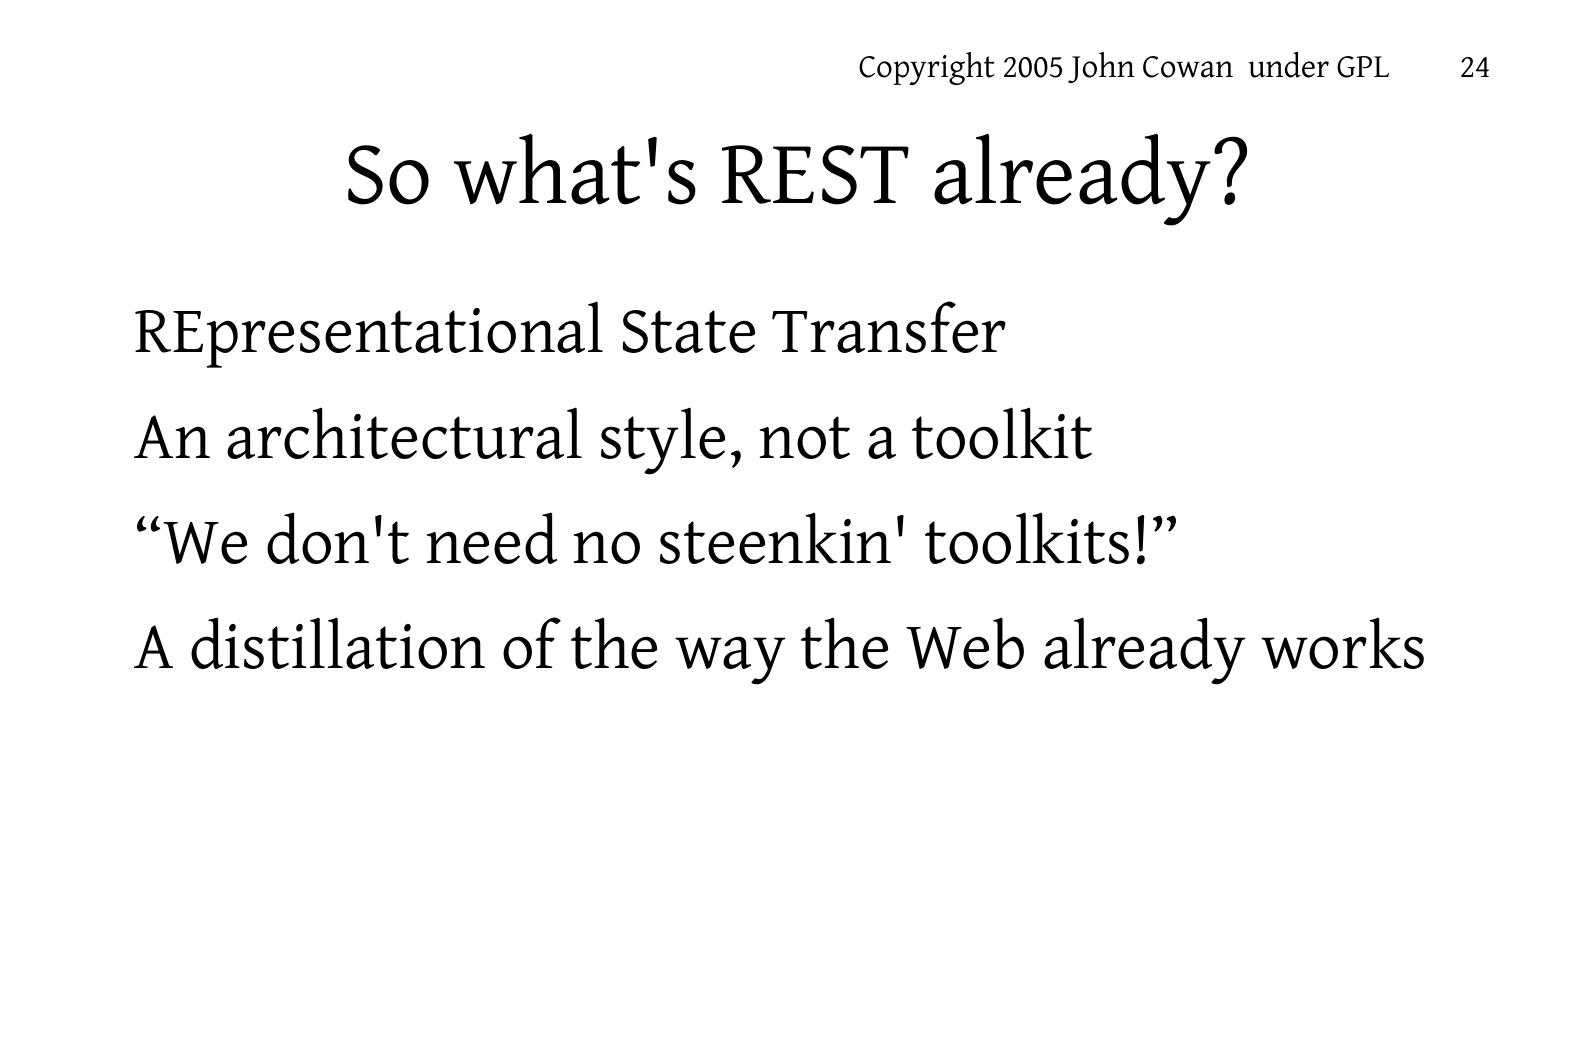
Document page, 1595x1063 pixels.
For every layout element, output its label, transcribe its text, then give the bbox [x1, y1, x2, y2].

list REpresentational State Transfer An architectural style, not a toolkit “We don't need no steenkin' toolkits!” A distillation of the way the Web already works [117, 295, 1479, 966]
title So what's REST already? [117, 88, 1479, 266]
